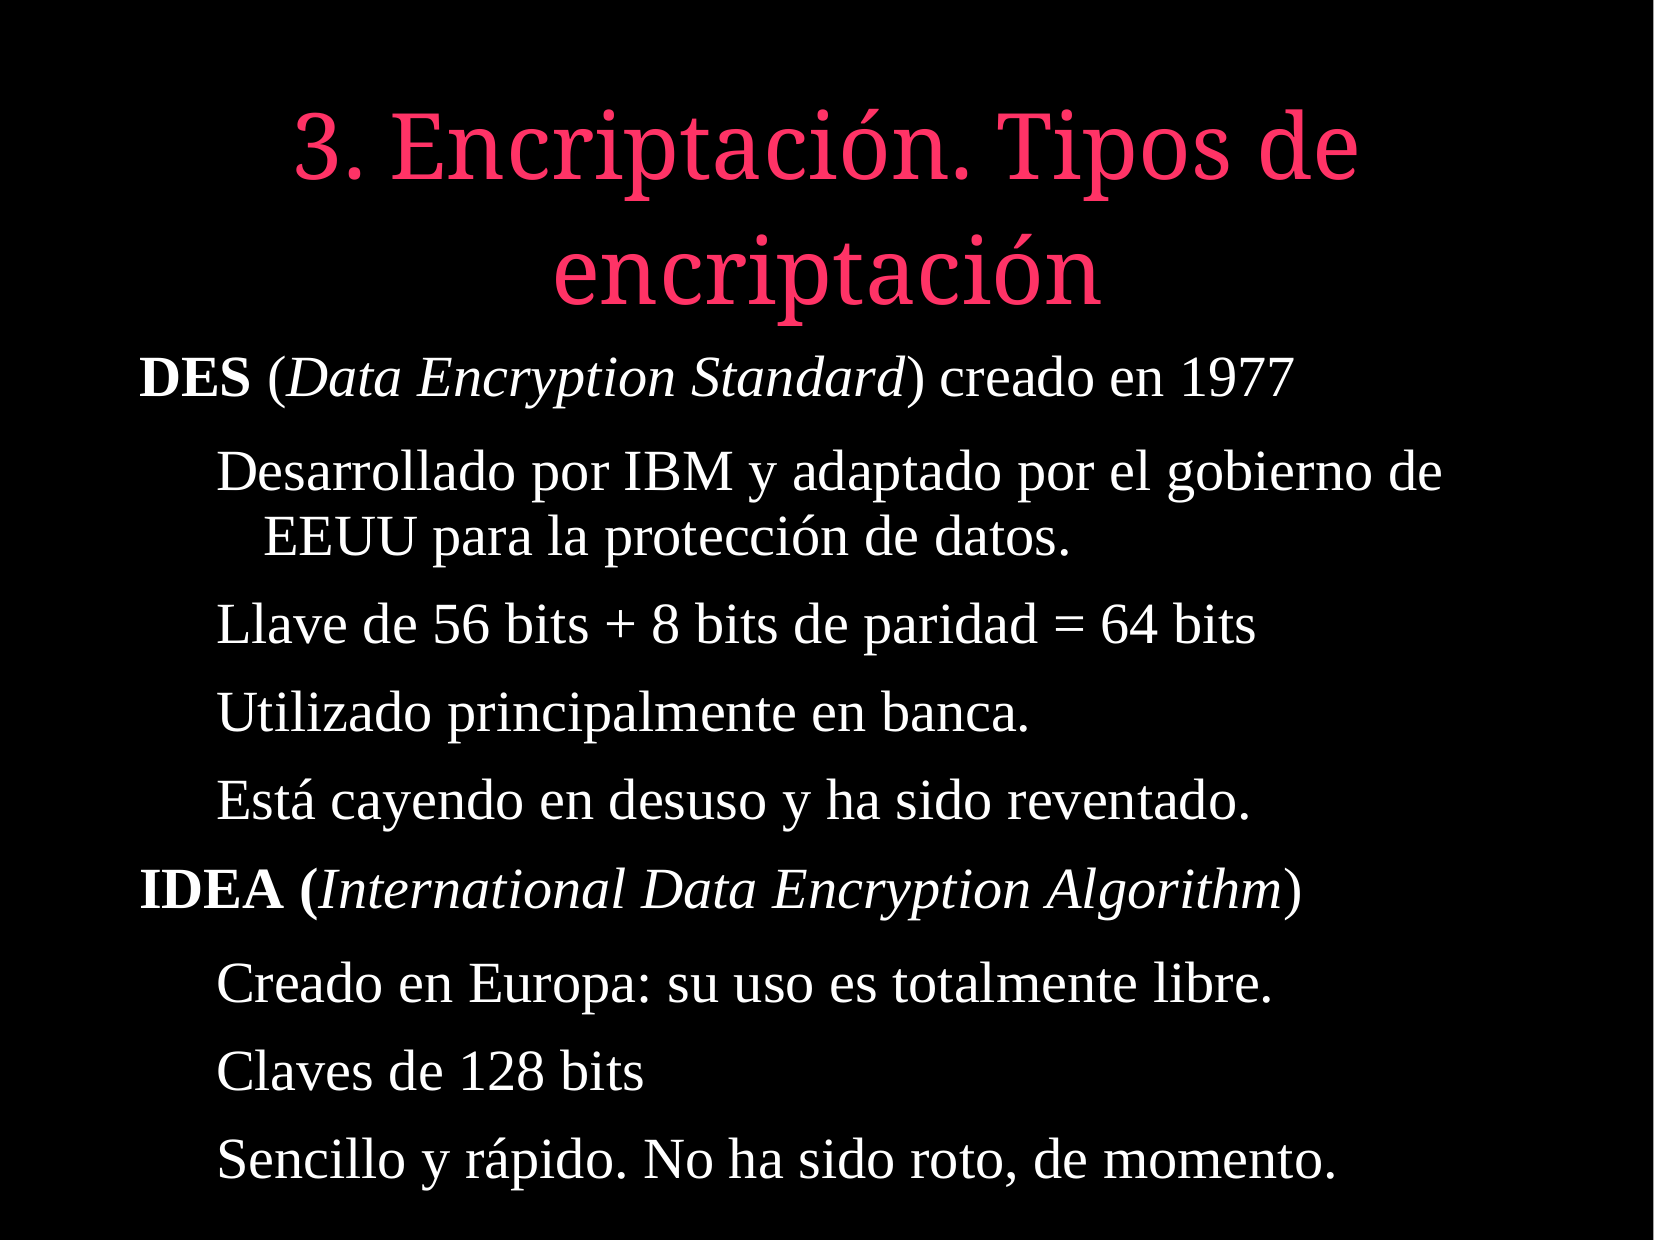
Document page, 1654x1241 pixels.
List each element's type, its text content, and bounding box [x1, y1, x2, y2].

list DES (Data Encryption Standard) creado en 1977 Desarrollado por IBM y adaptado por el gobierno de EEUU para la protección de datos. Llave de 56 bits + 8 bits de paridad = 64 bits Utilizado principalmente en banca. Está cayendo en desuso y ha sido reventado. IDEA (International Data Encryption Algorithm) Creado en Europa: su uso es totalmente libre. Claves de 128 bits Sencillo y rápido. No ha sido roto, de momento. [121, 344, 1534, 1203]
title 3. Encriptación. Tipos de encriptación [121, 82, 1534, 331]
